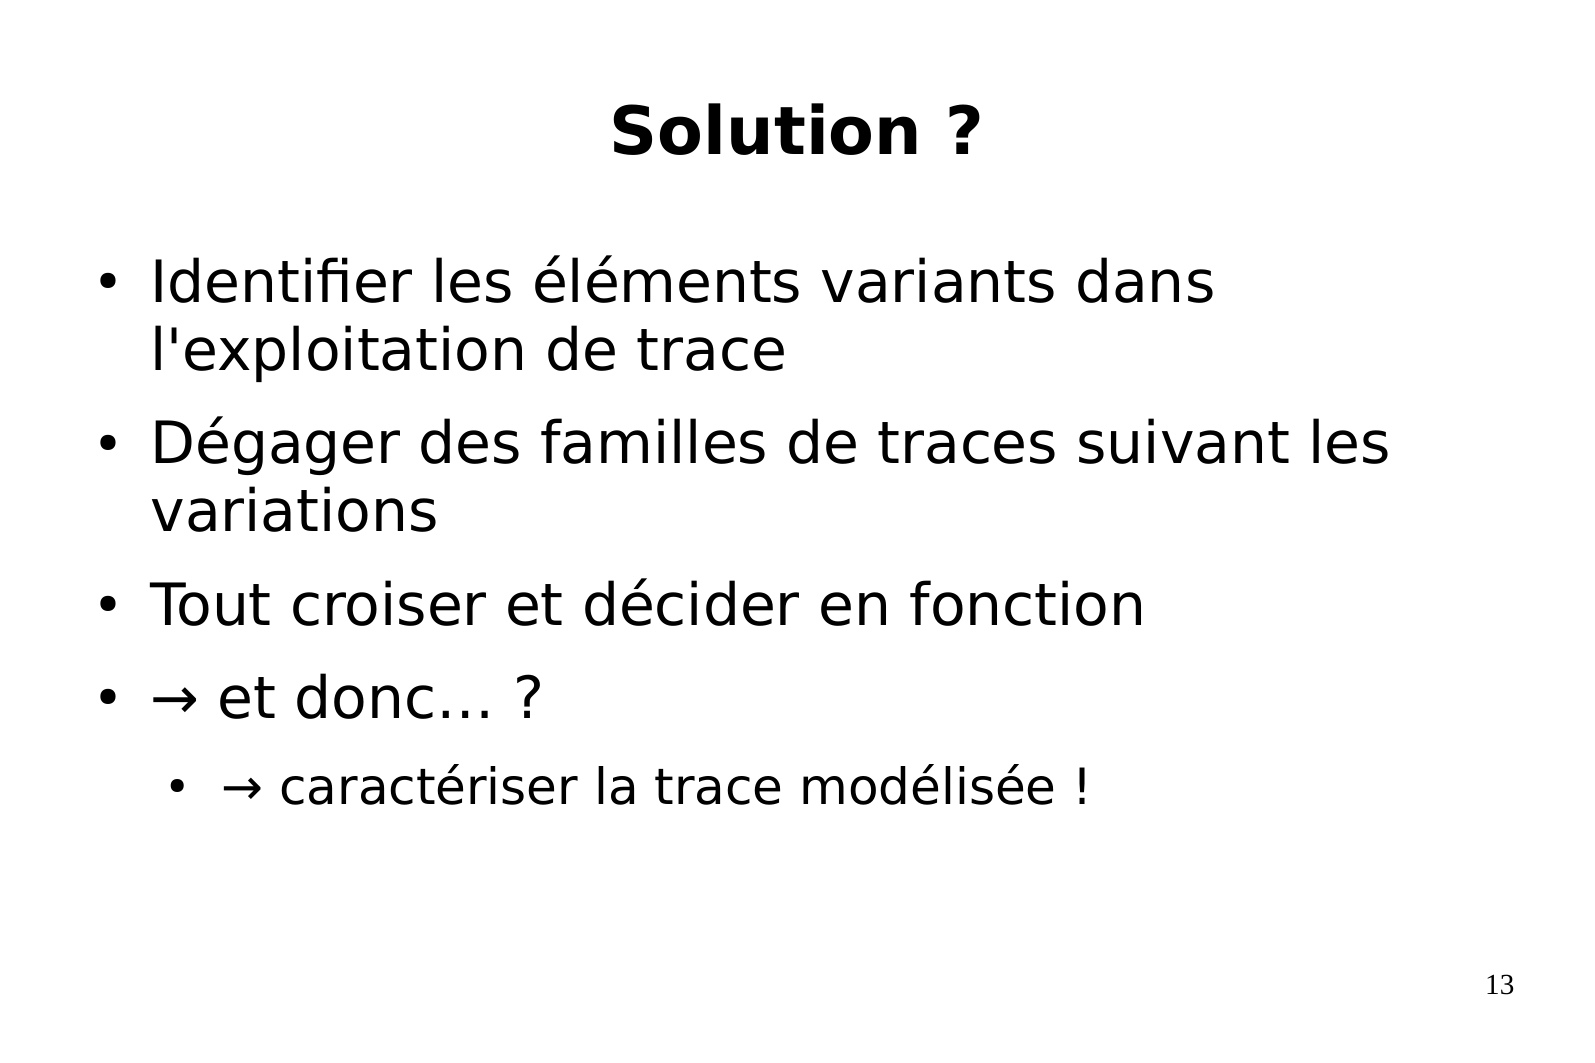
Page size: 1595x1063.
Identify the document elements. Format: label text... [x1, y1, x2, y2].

list Identifier les éléments variants dans l'exploitation de trace Dégager des familles de traces suivant les variations Tout croiser et décider en fonction → et donc… ? → caractériser la trace modélisée ! [79, 248, 1515, 951]
title Solution ? [79, 49, 1515, 213]
